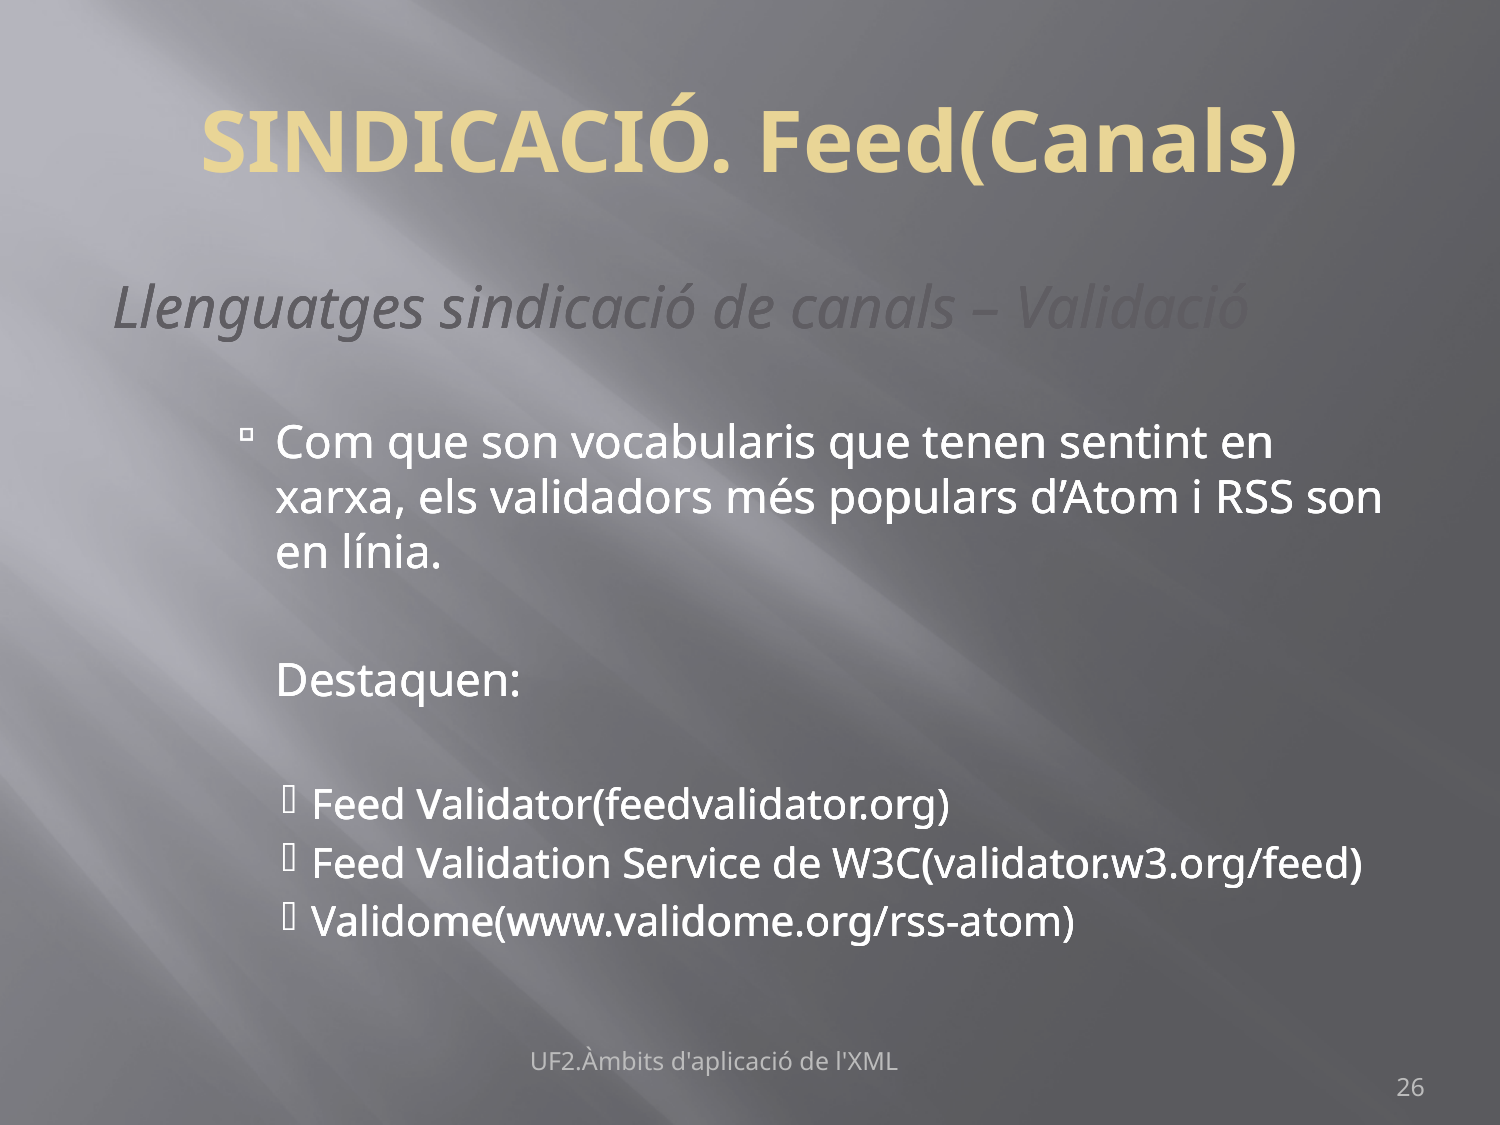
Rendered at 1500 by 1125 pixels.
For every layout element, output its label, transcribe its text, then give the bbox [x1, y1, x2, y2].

footer UF2.Àmbits d'aplicació de l'XML [512, 1052, 988, 1113]
picture [0, 0, 1500, 1125]
title SINDICACIÓ. Feed(Canals) [75, 45, 1425, 233]
slide_number <número> [1299, 1052, 1425, 1113]
list Llenguatges sindicació de canals – Validació Com que son vocabularis que tenen sentint en xarxa, els validadors més populars d’Atom i RSS son en línia. Destaquen: Feed Validator(feedvalidator.org) Feed Validation Service de W3C(validator.w3.org/feed) Validome(www.validome.org/rss-atom) [75, 262, 1426, 1035]
